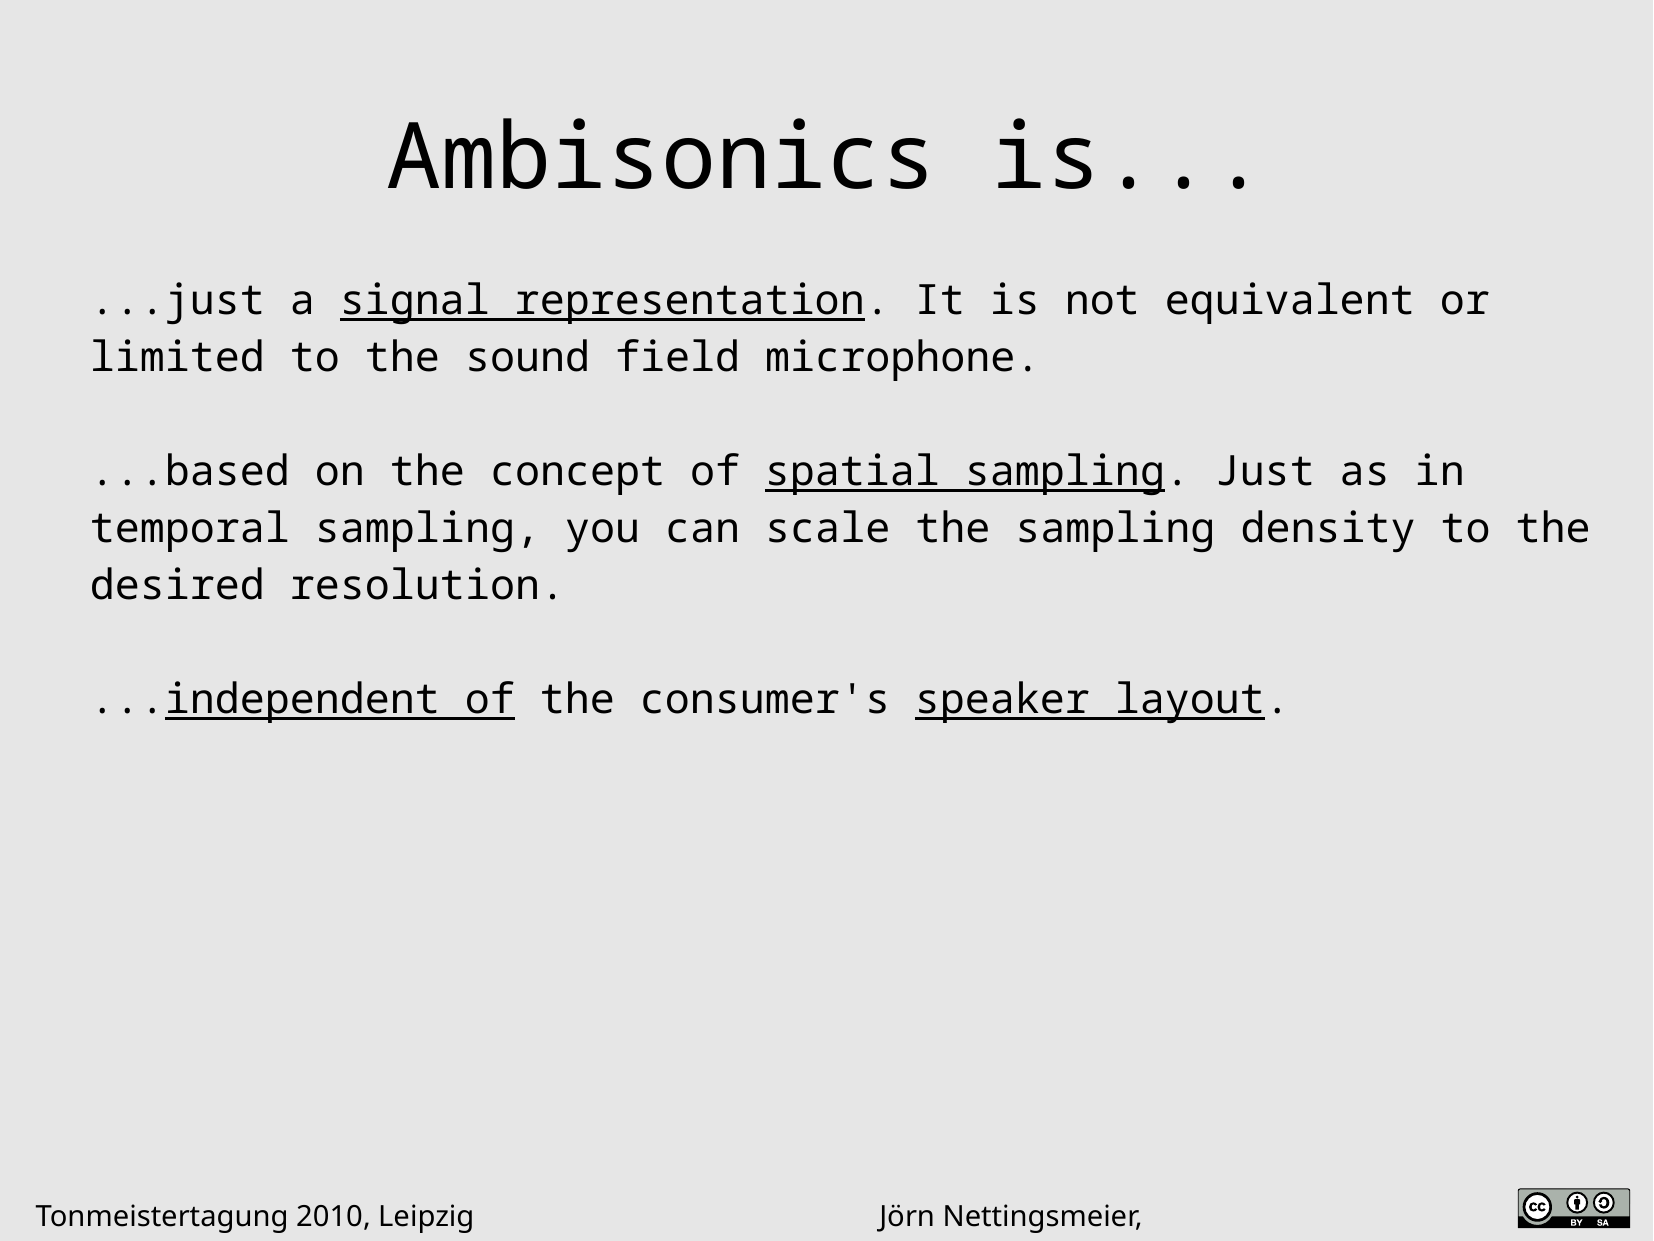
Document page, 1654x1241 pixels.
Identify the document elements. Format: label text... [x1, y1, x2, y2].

title Ambisonics is... [82, 49, 1571, 257]
text_box ...just a signal representation. It is not equivalent or limited to the sound field microphone. ...based on the concept of spatial sampling. Just as in temporal sampling, you can scale the sampling density to the desired resolution. ...independent of the consumer's speaker layout. [75, 262, 1613, 714]
